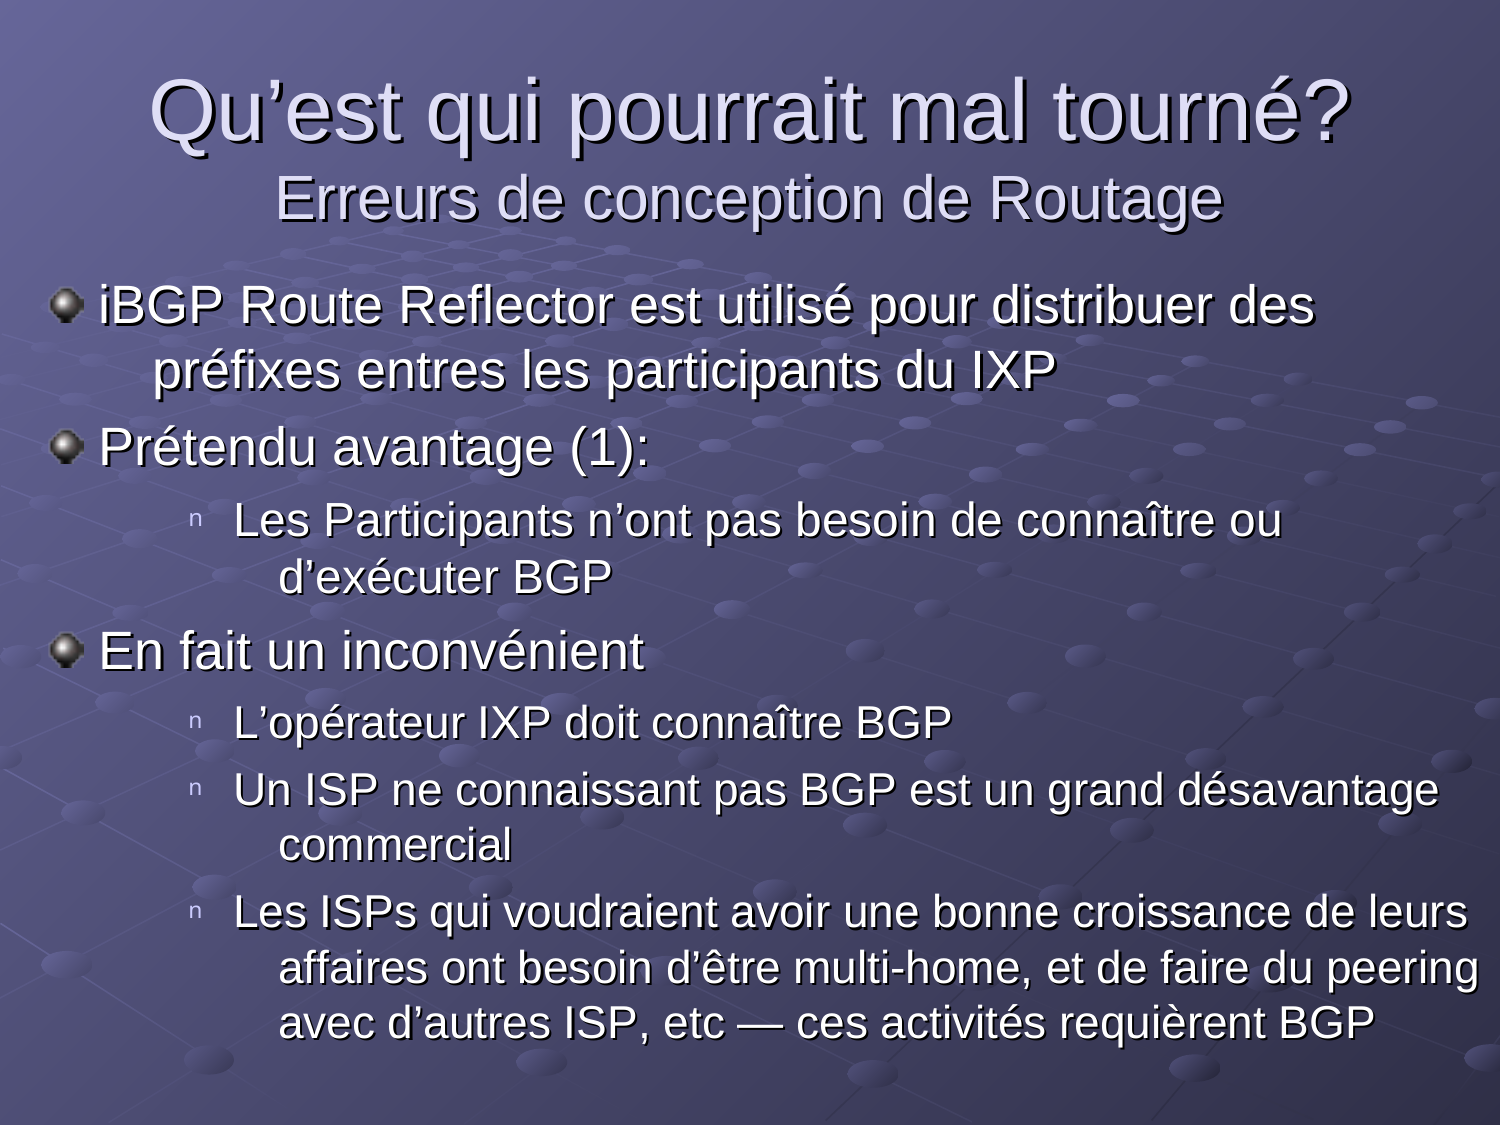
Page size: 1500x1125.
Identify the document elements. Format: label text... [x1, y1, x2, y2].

list iBGP Route Reflector est utilisé pour distribuer des préfixes entres les participants du IXP Prétendu avantage (1): Les Participants n’ont pas besoin de connaître ou d’exécuter BGP En fait un inconvénient L’opérateur IXP doit connaître BGP Un ISP ne connaissant pas BGP est un grand désavantage commercial Les ISPs qui voudraient avoir une bonne croissance de leurs affaires ont besoin d’être multi-home, et de faire du peering avec d’autres ISP, etc — ces activités requièrent BGP [29, 262, 1500, 1071]
title Qu’est qui pourrait mal tourné? Erreurs de conception de Routage [75, 45, 1426, 233]
